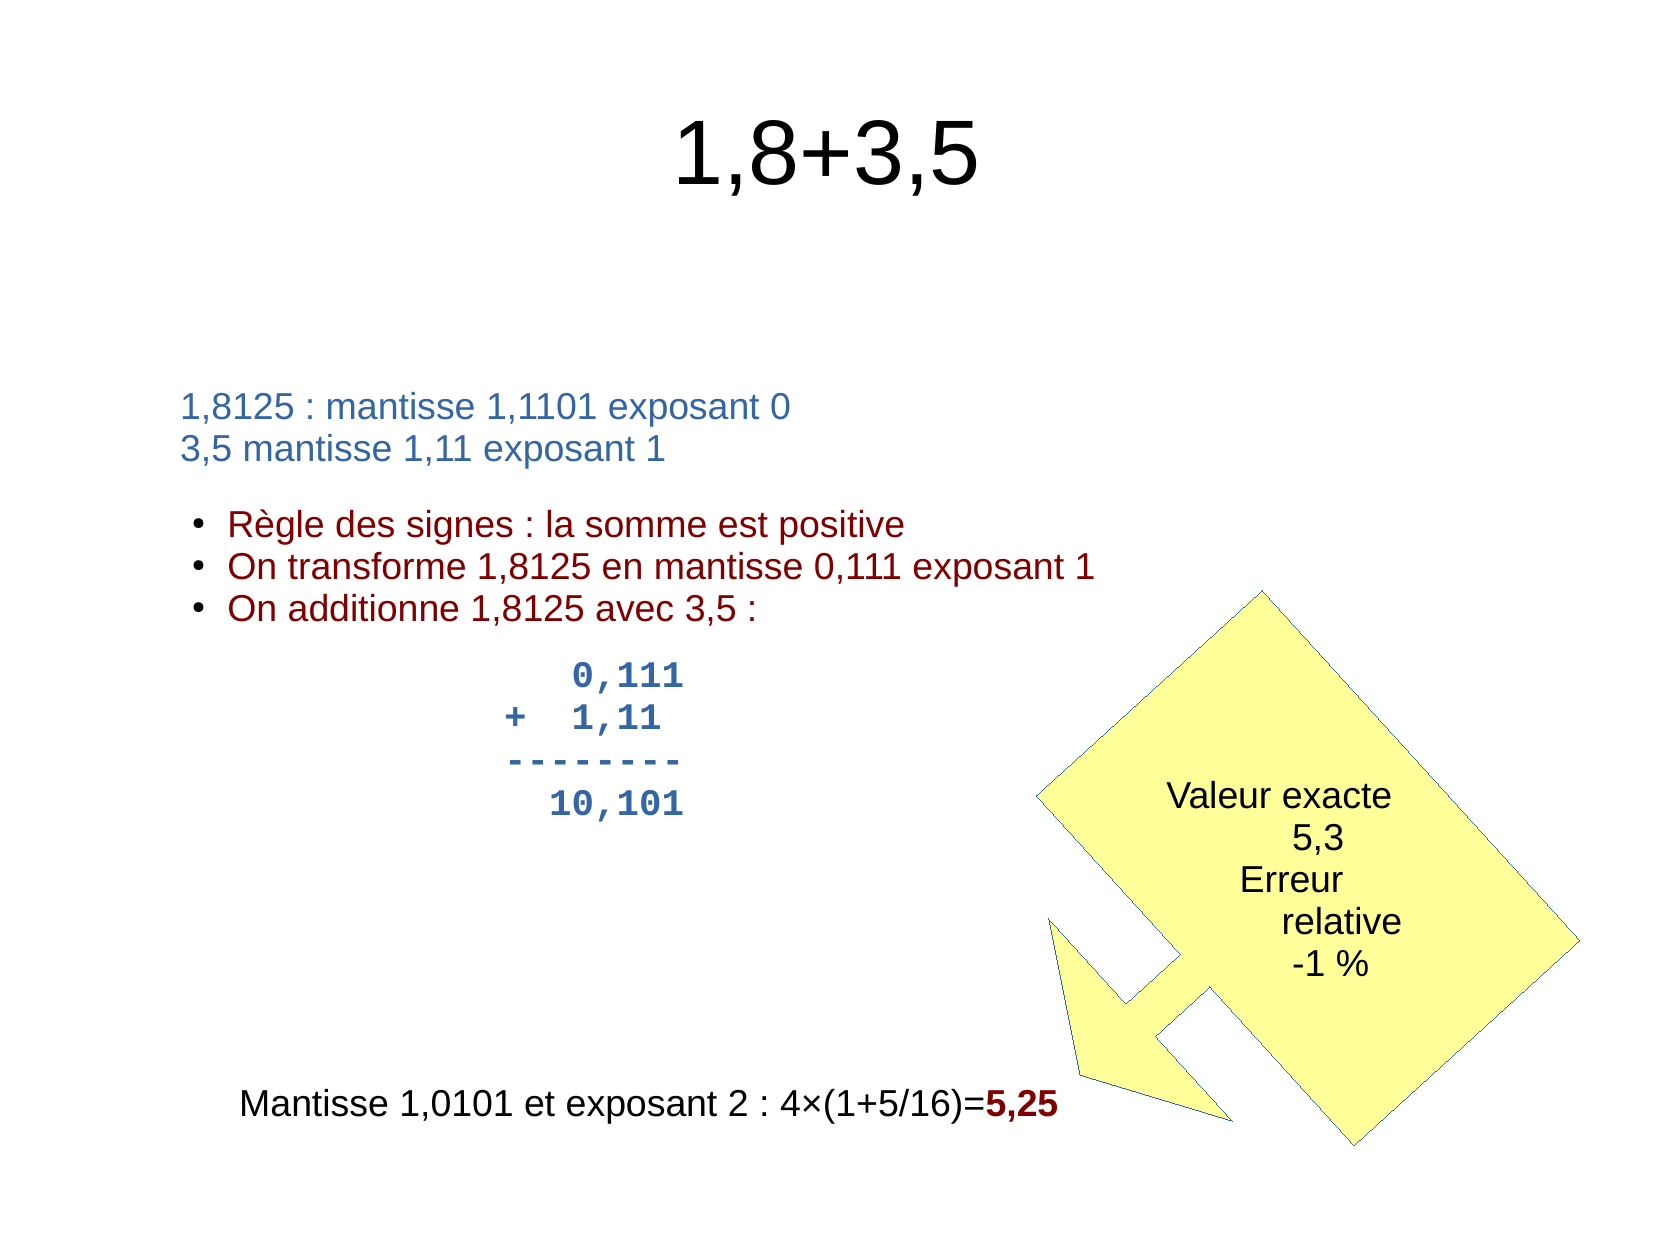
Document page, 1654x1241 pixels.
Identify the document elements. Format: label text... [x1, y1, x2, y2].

title 1,8+3,5 [82, 49, 1571, 257]
text_box 1,8125 : mantisse 1,1101 exposant 0 3,5 mantisse 1,11 exposant 1 [165, 377, 809, 477]
text_box Valeur exacte 5,3 Erreur relative -1 % [1151, 767, 1418, 993]
text_box Règle des signes : la somme est positive On transforme 1,8125 en mantisse 0,111 exposant 1 On additionne 1,8125 avec 3,5 : [177, 496, 1117, 637]
text_box Mantisse 1,0101 et exposant 2 : 4×(1+5/16)=5,25 [224, 1074, 1074, 1132]
text_box [1048, 918, 1233, 1122]
text_box [1036, 590, 1580, 1146]
text_box 0,111 + 1,11 -------- 10,101 [489, 648, 700, 834]
